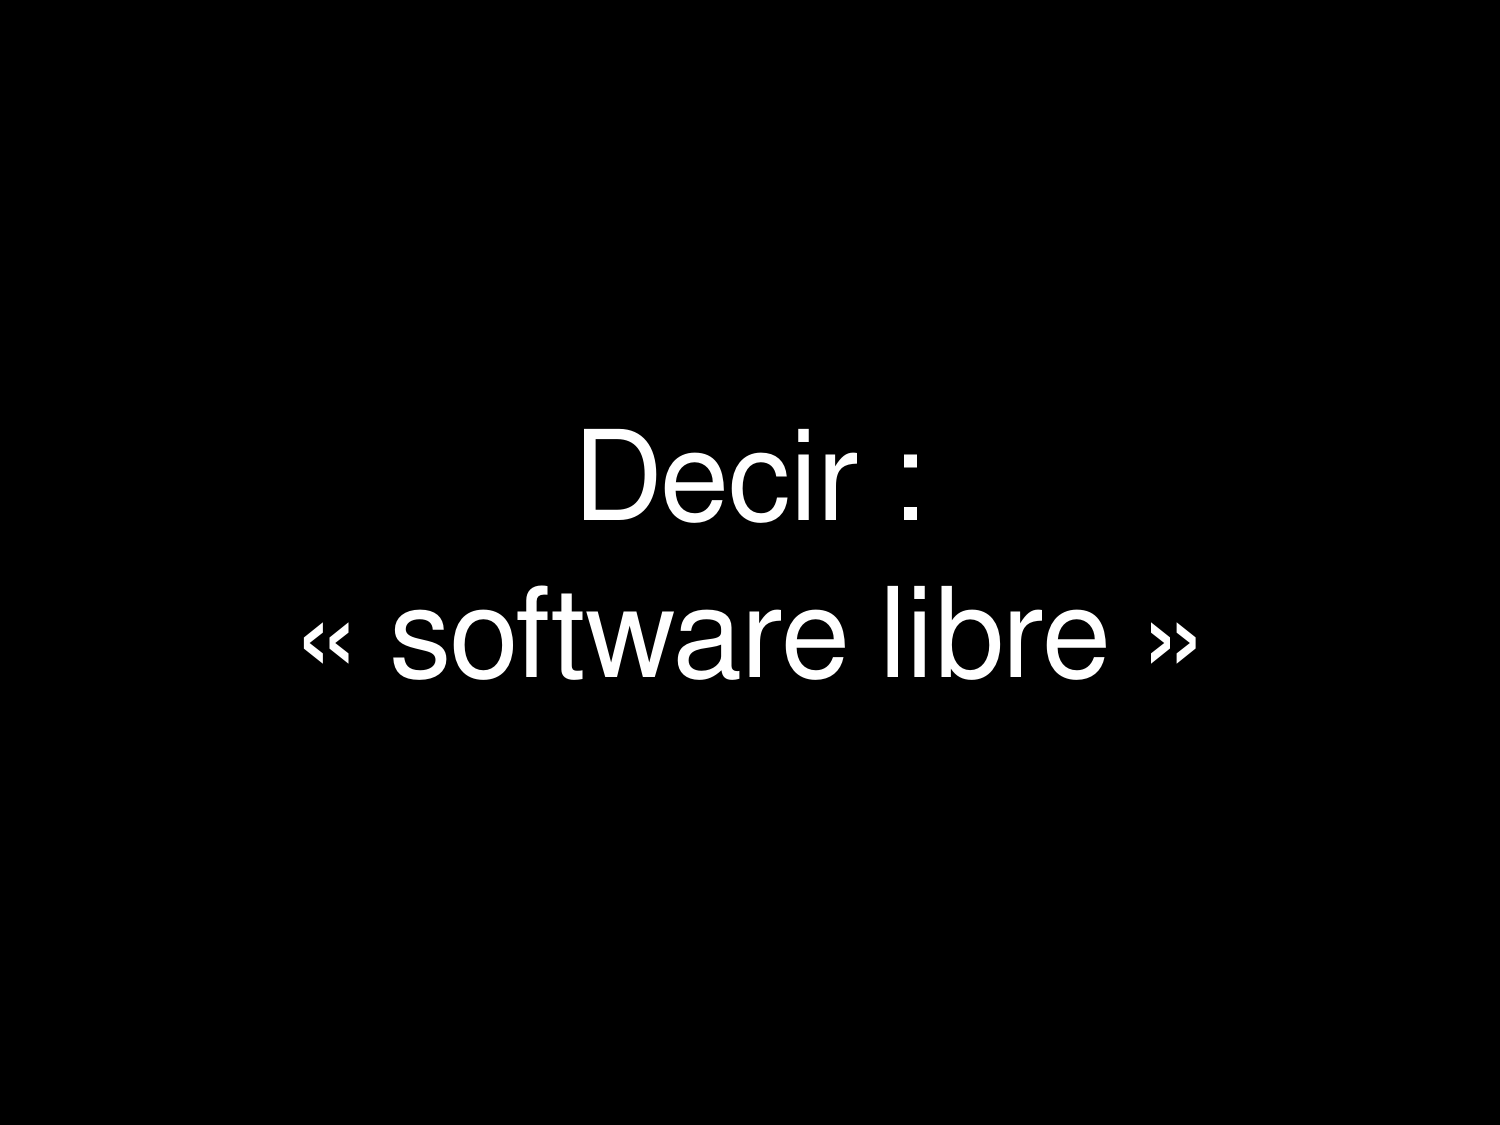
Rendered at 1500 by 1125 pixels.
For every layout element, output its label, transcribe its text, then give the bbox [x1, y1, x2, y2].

text_box Decir : « software libre » [208, 246, 1292, 879]
